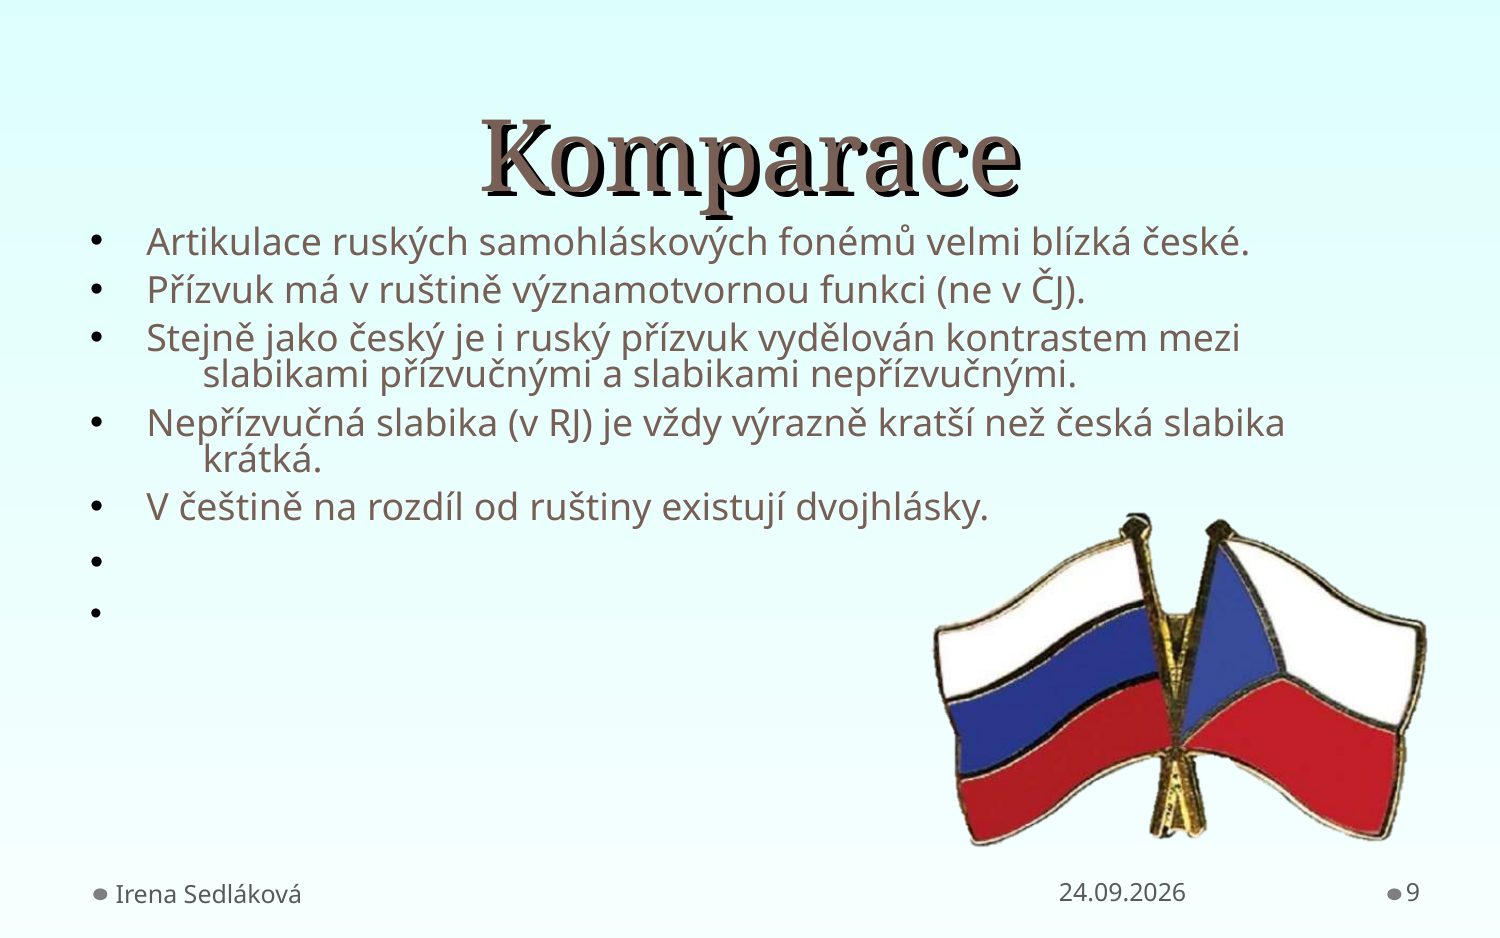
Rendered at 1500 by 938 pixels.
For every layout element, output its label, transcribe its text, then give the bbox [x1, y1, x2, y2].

title Komparace [75, 0, 1426, 218]
text_box Irena Sedláková [108, 868, 576, 919]
text_box 15.11.2018 [1043, 868, 1387, 919]
picture [891, 465, 1459, 919]
list Artikulace ruských samohláskových fonémů velmi blízká české. Přízvuk má v ruštině významotvornou funkci (ne v ČJ). Stejně jako český je i ruský přízvuk vydělován kontrastem mezi slabikami přízvučnými a slabikami nepřízvučnými. Nepřízvučná slabika (v RJ) je vždy výrazně kratší než česká slabika krátká. V češtině na rozdíl od ruštiny existují dvojhlásky. [75, 218, 1426, 838]
text_box [1401, 868, 1494, 919]
